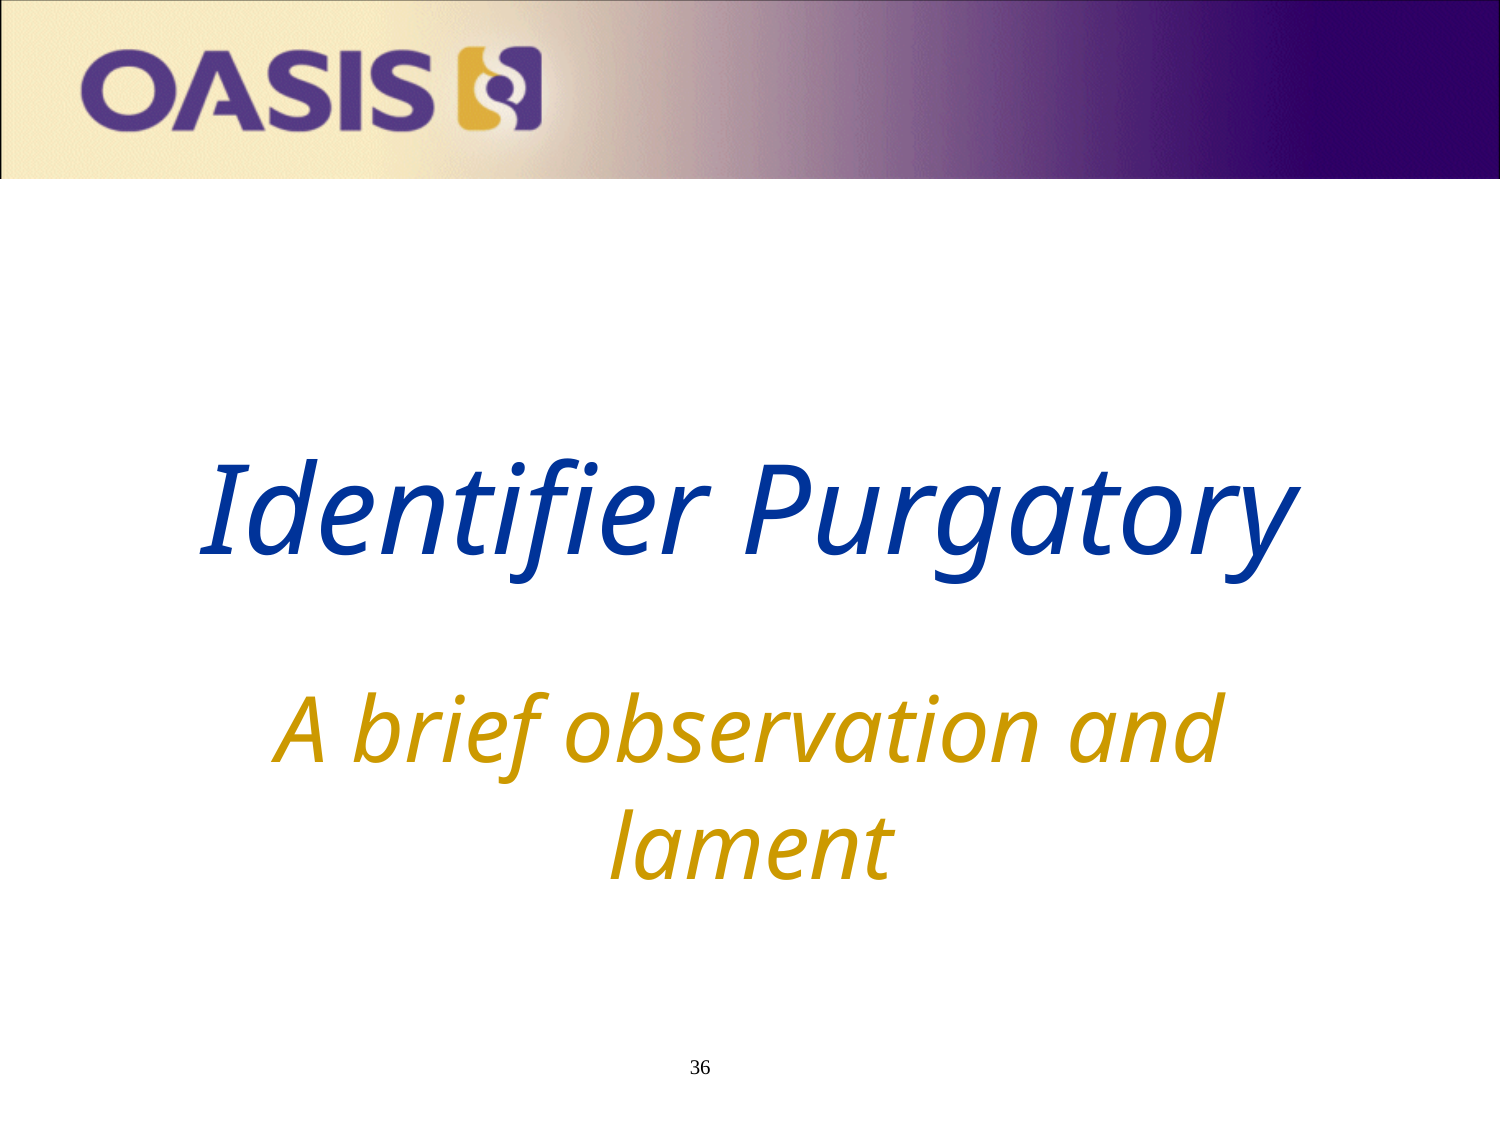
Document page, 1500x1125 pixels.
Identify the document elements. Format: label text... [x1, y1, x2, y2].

text_box A brief observation and lament [148, 660, 1353, 911]
title Identifier Purgatory [152, 261, 1348, 595]
picture [0, 0, 1500, 1125]
